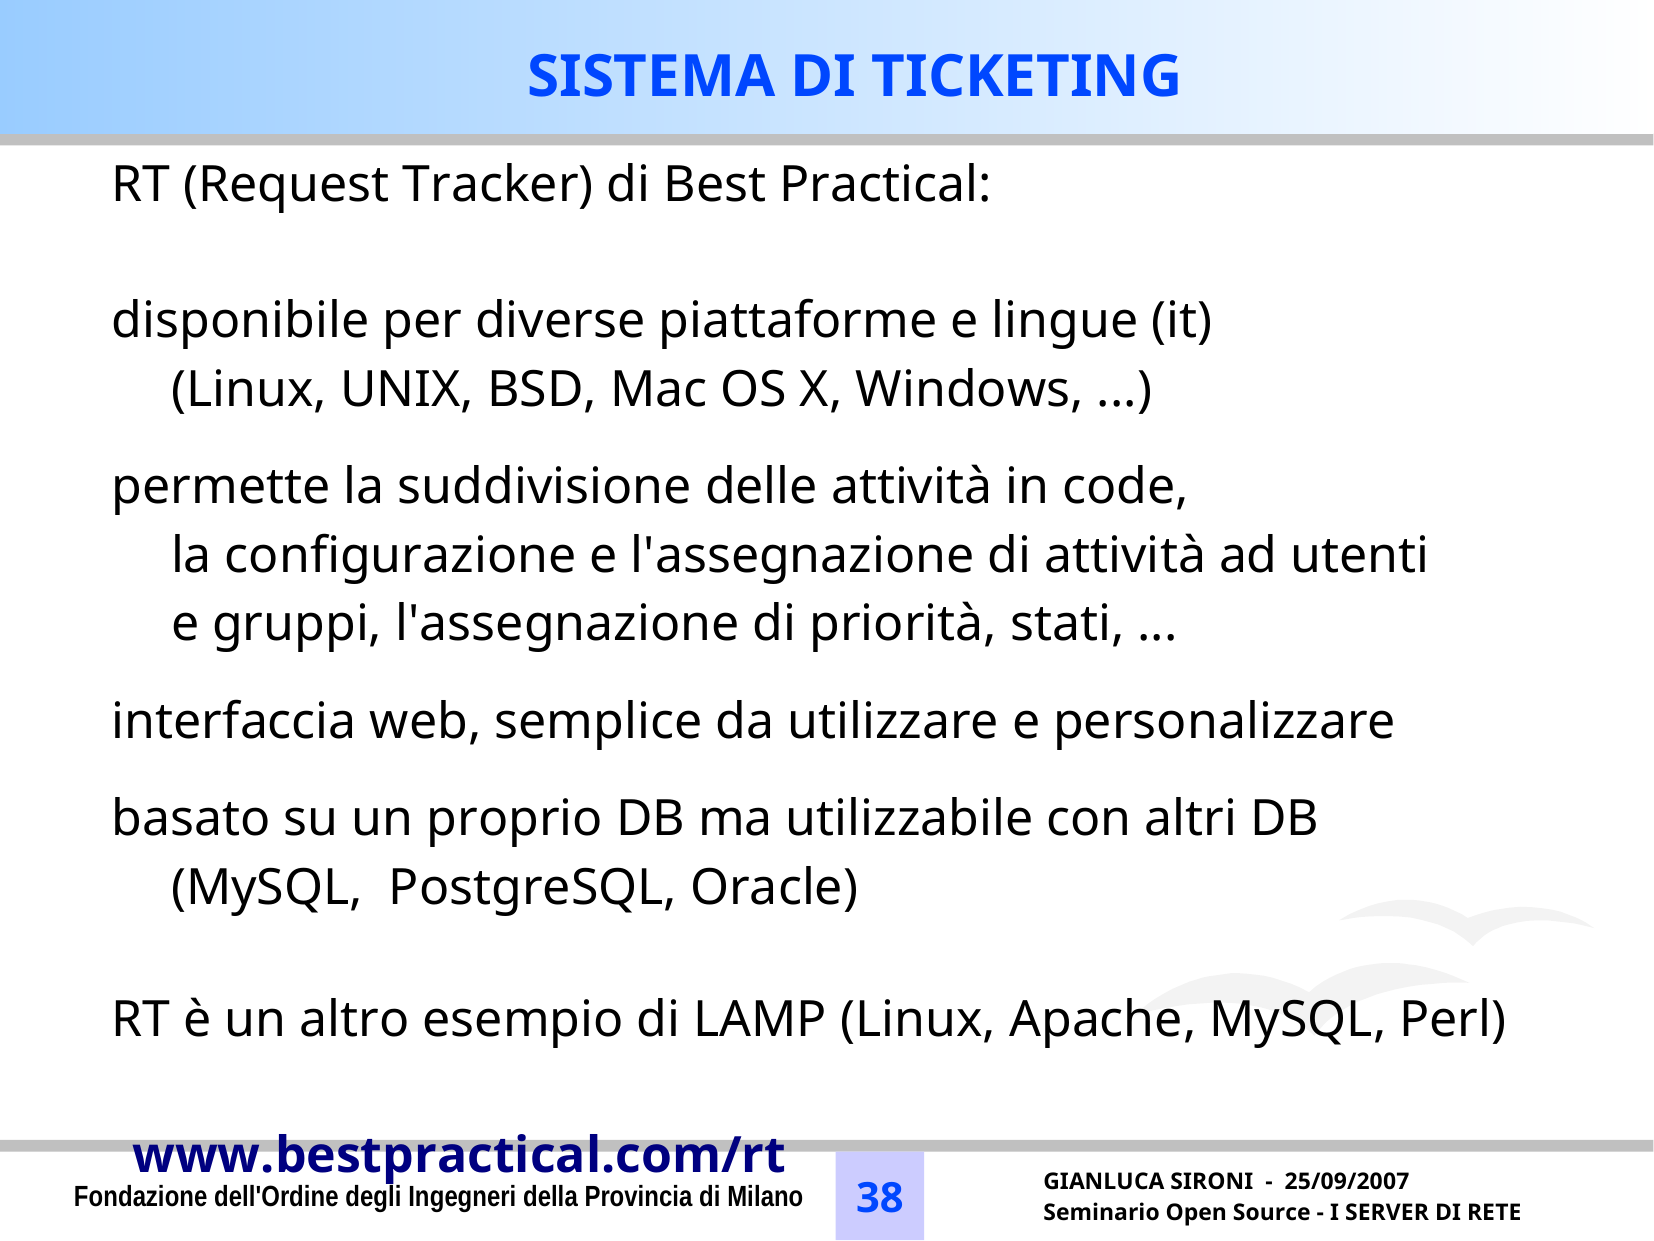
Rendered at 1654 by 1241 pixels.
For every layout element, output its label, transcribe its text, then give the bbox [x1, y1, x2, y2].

list RT (Request Tracker) di Best Practical: disponibile per diverse piattaforme e lingue (it) (Linux, UNIX, BSD, Mac OS X, Windows, ...) permette la suddivisione delle attività in code, la configurazione e l'assegnazione di attività ad utenti e gruppi, l'assegnazione di priorità, stati, ... interfaccia web, semplice da utilizzare e personalizzare basato su un proprio DB ma utilizzabile con altri DB (MySQL, PostgreSQL, Oracle) RT è un altro esempio di LAMP (Linux, Apache, MySQL, Perl) www.bestpractical.com/rt [111, 147, 1654, 1123]
title SISTEMA DI TICKETING [85, 0, 1654, 148]
